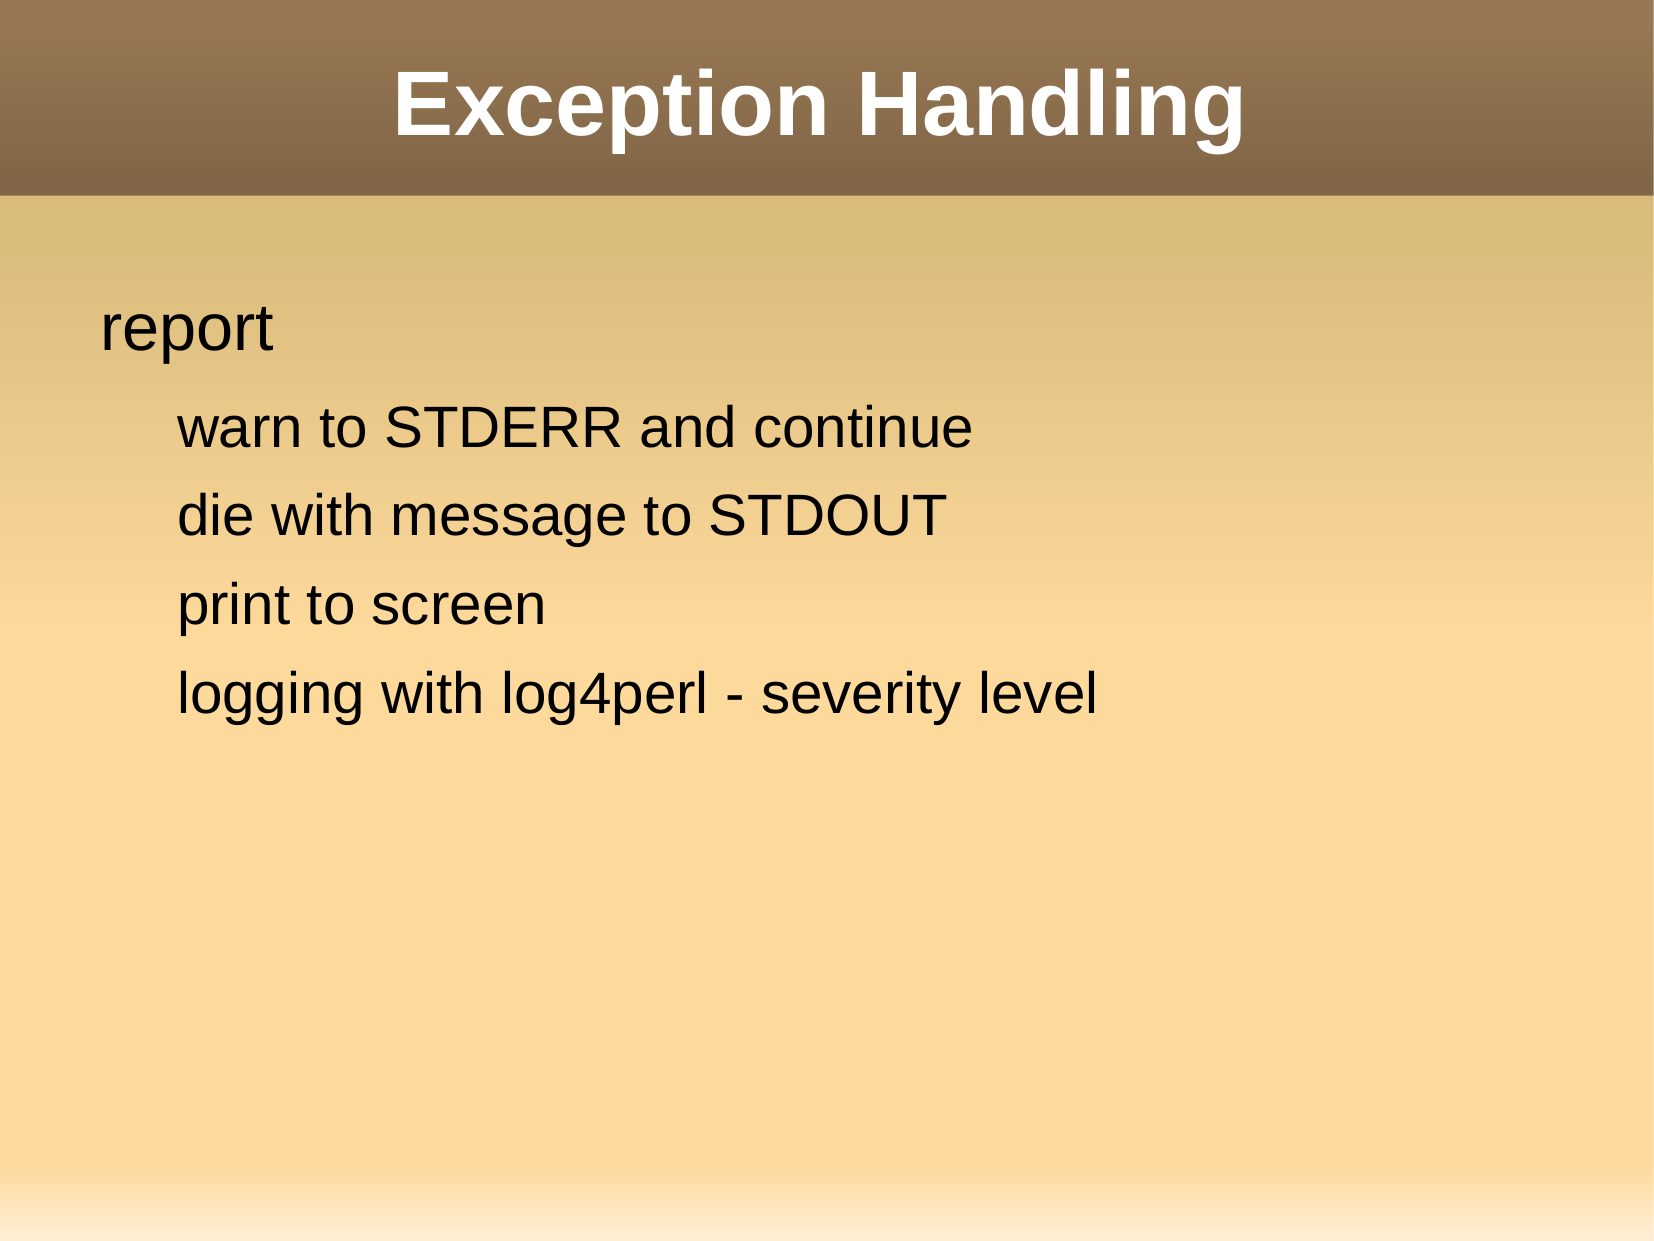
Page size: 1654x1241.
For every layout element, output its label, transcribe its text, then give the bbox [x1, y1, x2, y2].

title Exception Handling [76, 7, 1565, 200]
list report warn to STDERR and continue die with message to STDOUT print to screen logging with log4perl - severity level [82, 290, 1571, 1094]
picture [0, 0, 1654, 1241]
